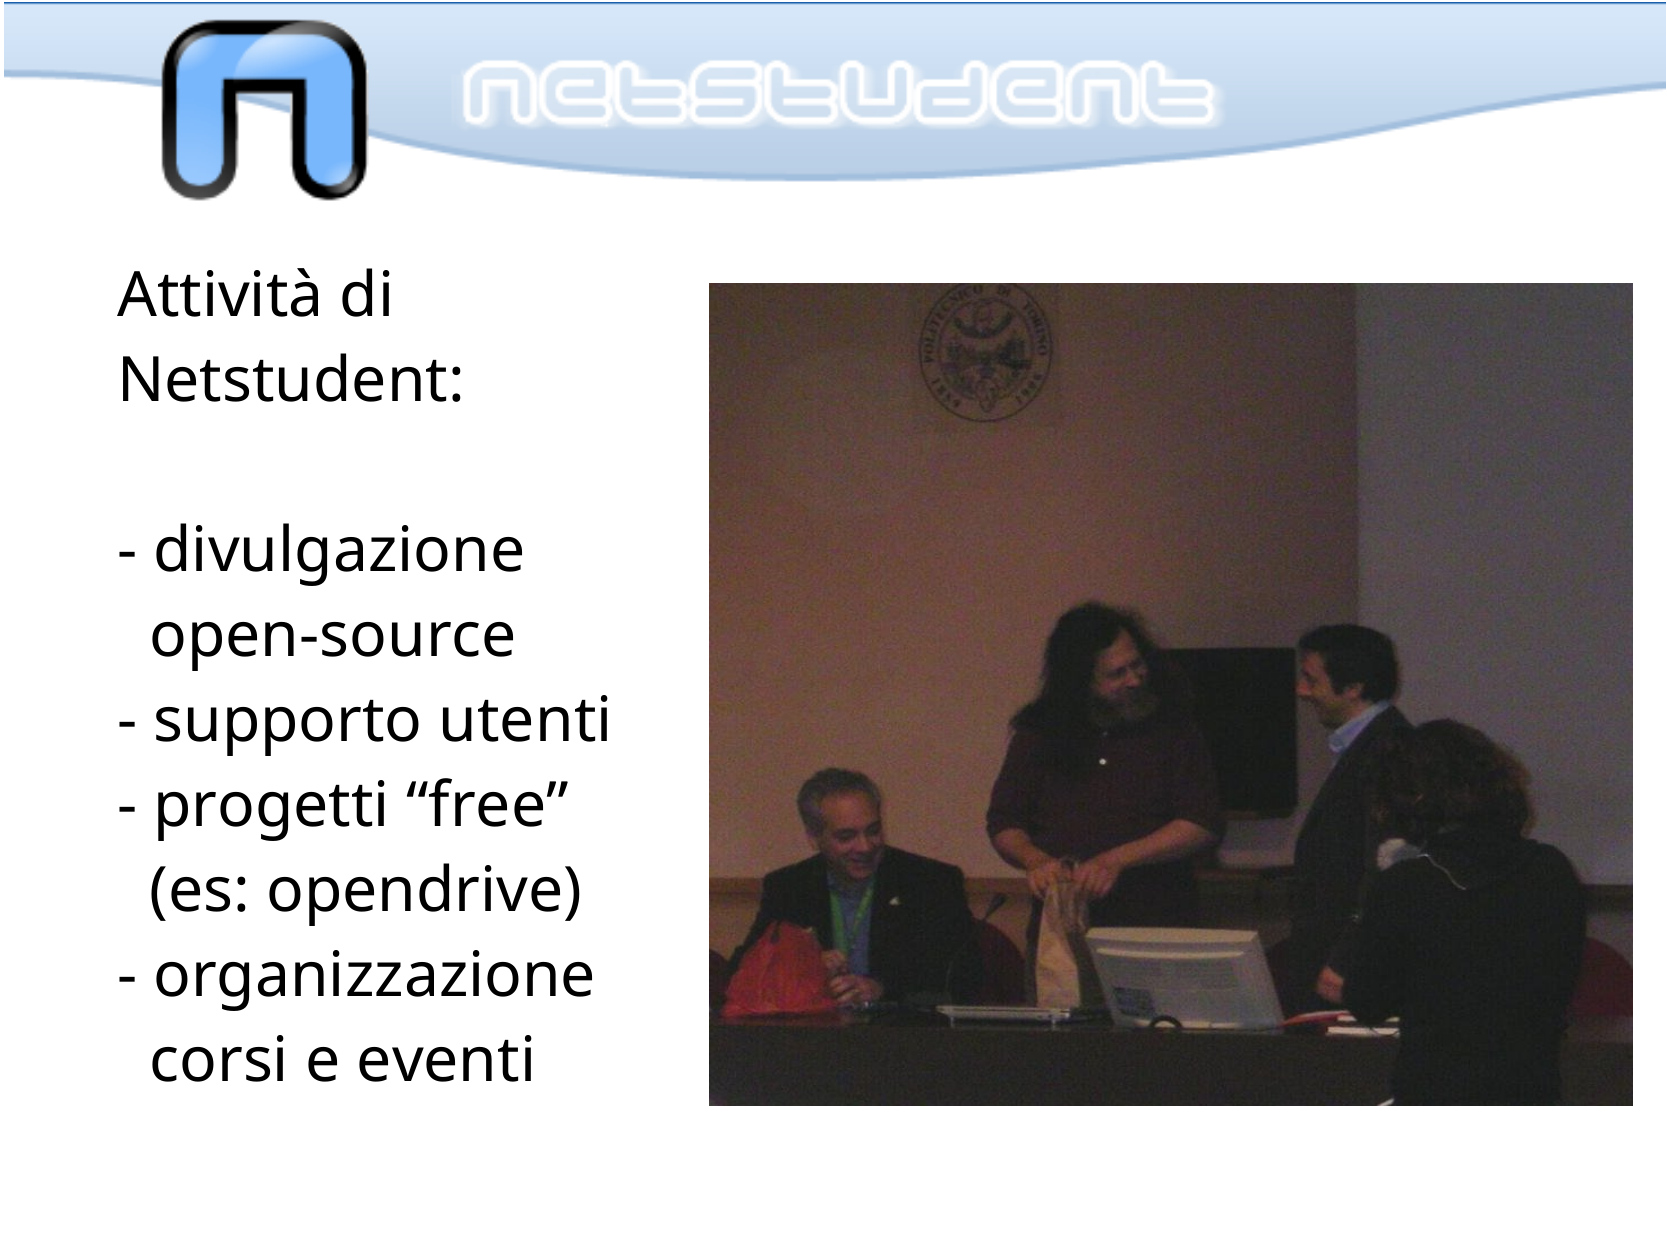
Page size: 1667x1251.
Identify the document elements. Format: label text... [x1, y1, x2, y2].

picture [0, 0, 1667, 1251]
title Attività di Netstudent: - divulgazione open-source - supporto utenti - progetti “free” (es: opendrive) - organizzazione corsi e eventi [110, 239, 1561, 1196]
